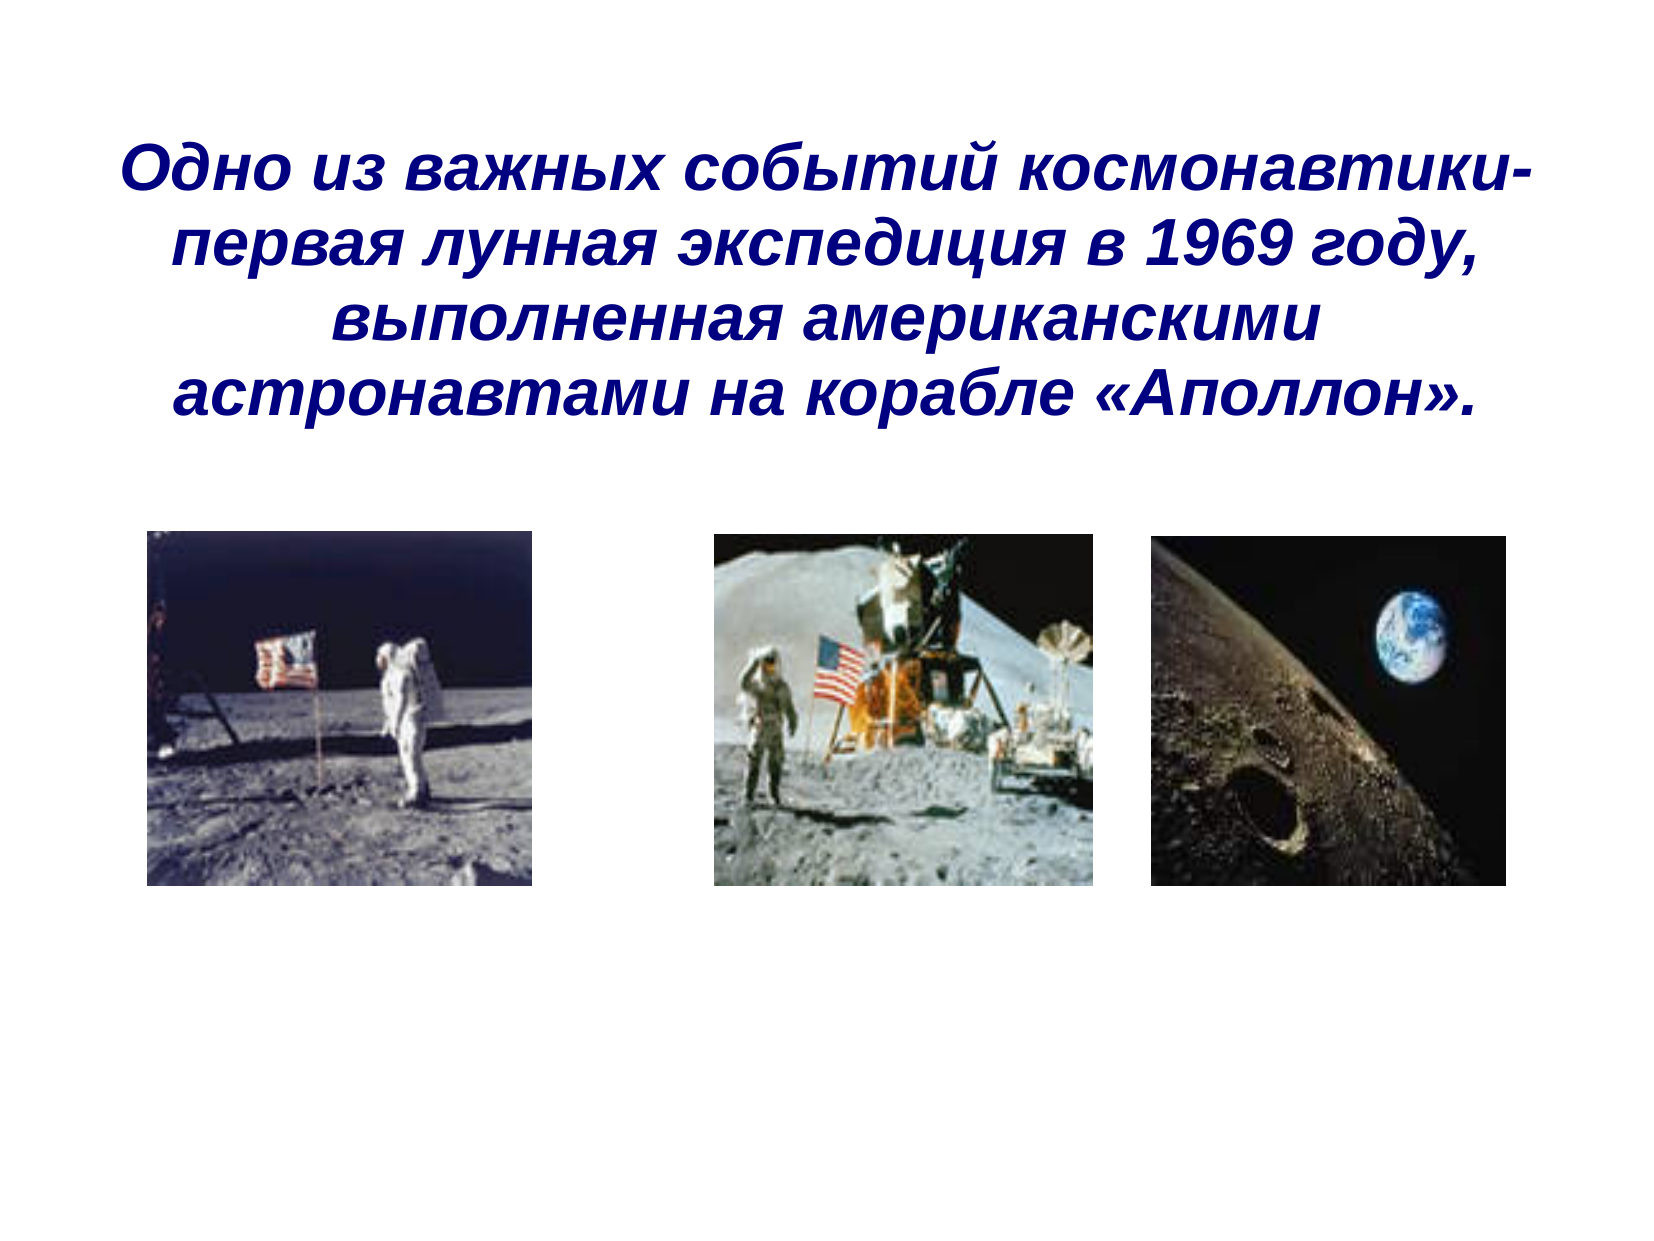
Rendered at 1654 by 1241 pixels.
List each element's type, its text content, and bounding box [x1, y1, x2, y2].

picture [714, 534, 1093, 886]
picture [147, 531, 532, 886]
subtitle Одно из важных событий космонавтики- первая лунная экспедиция в 1969 году, выполненная американскими астронавтами на корабле «Аполлон». [82, 56, 1571, 1102]
picture [1151, 536, 1506, 886]
